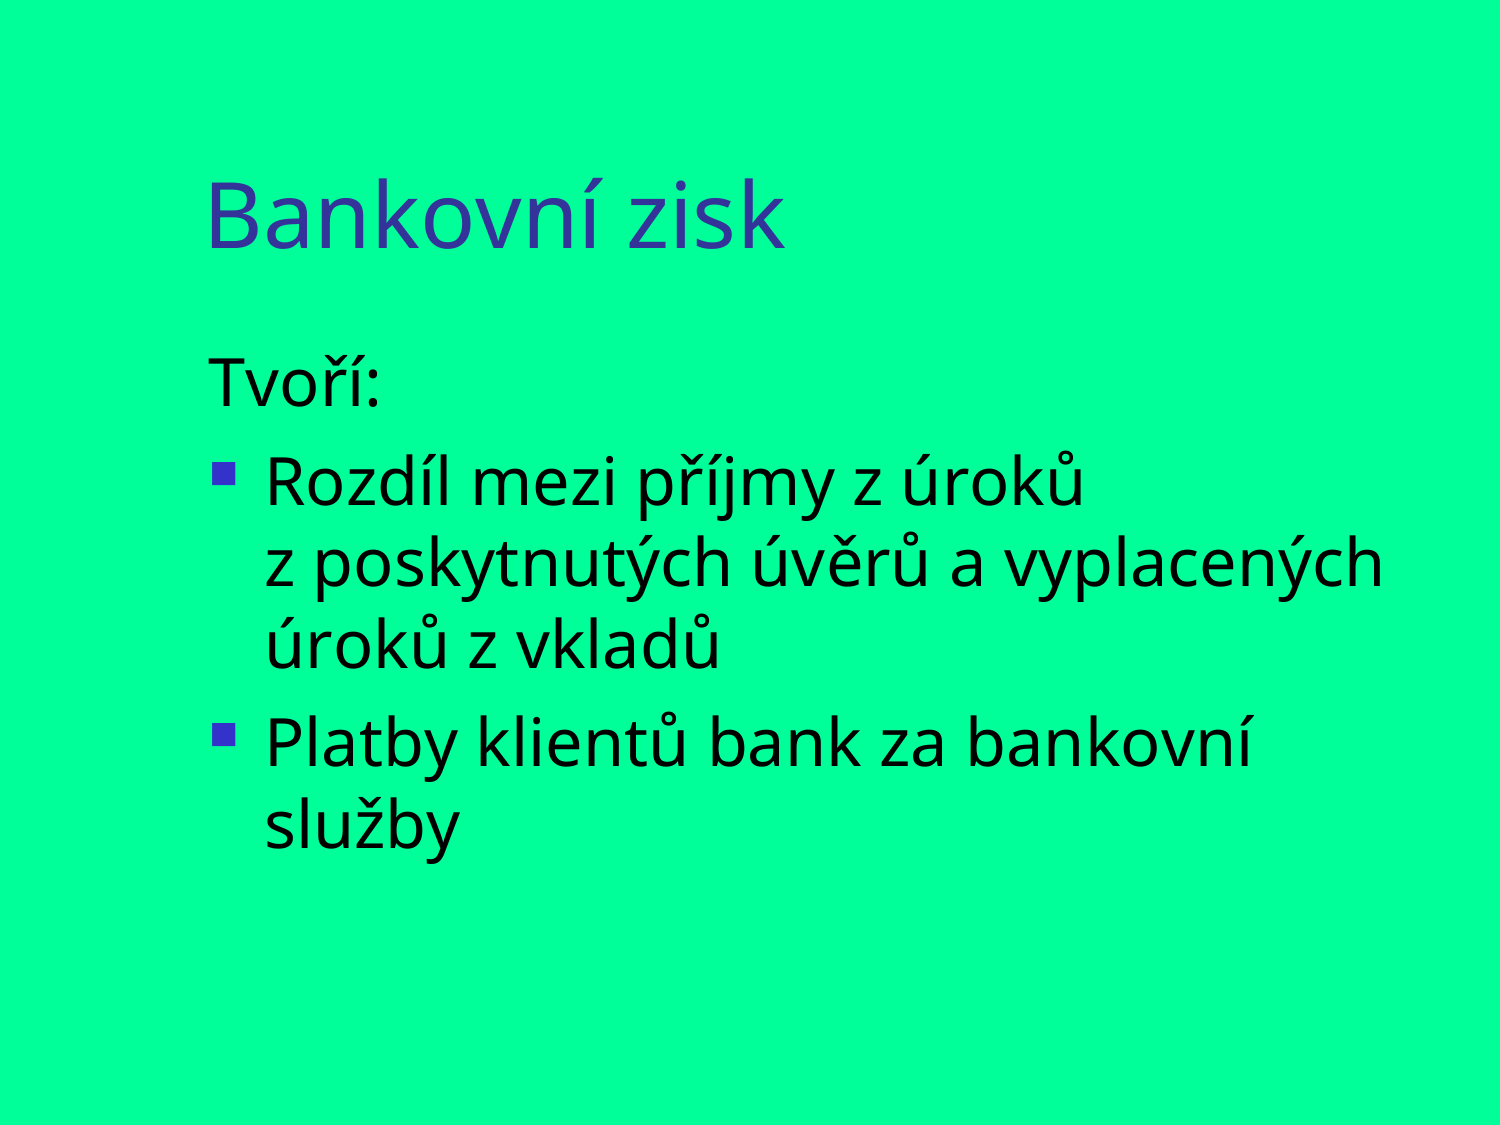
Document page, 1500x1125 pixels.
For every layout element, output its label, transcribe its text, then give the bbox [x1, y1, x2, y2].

title Bankovní zisk [188, 35, 1467, 276]
list Tvoří: Rozdíl mezi příjmy z úroků z poskytnutých úvěrů a vyplacených úroků z vkladů Platby klientů bank za bankovní služby [193, 331, 1469, 1032]
